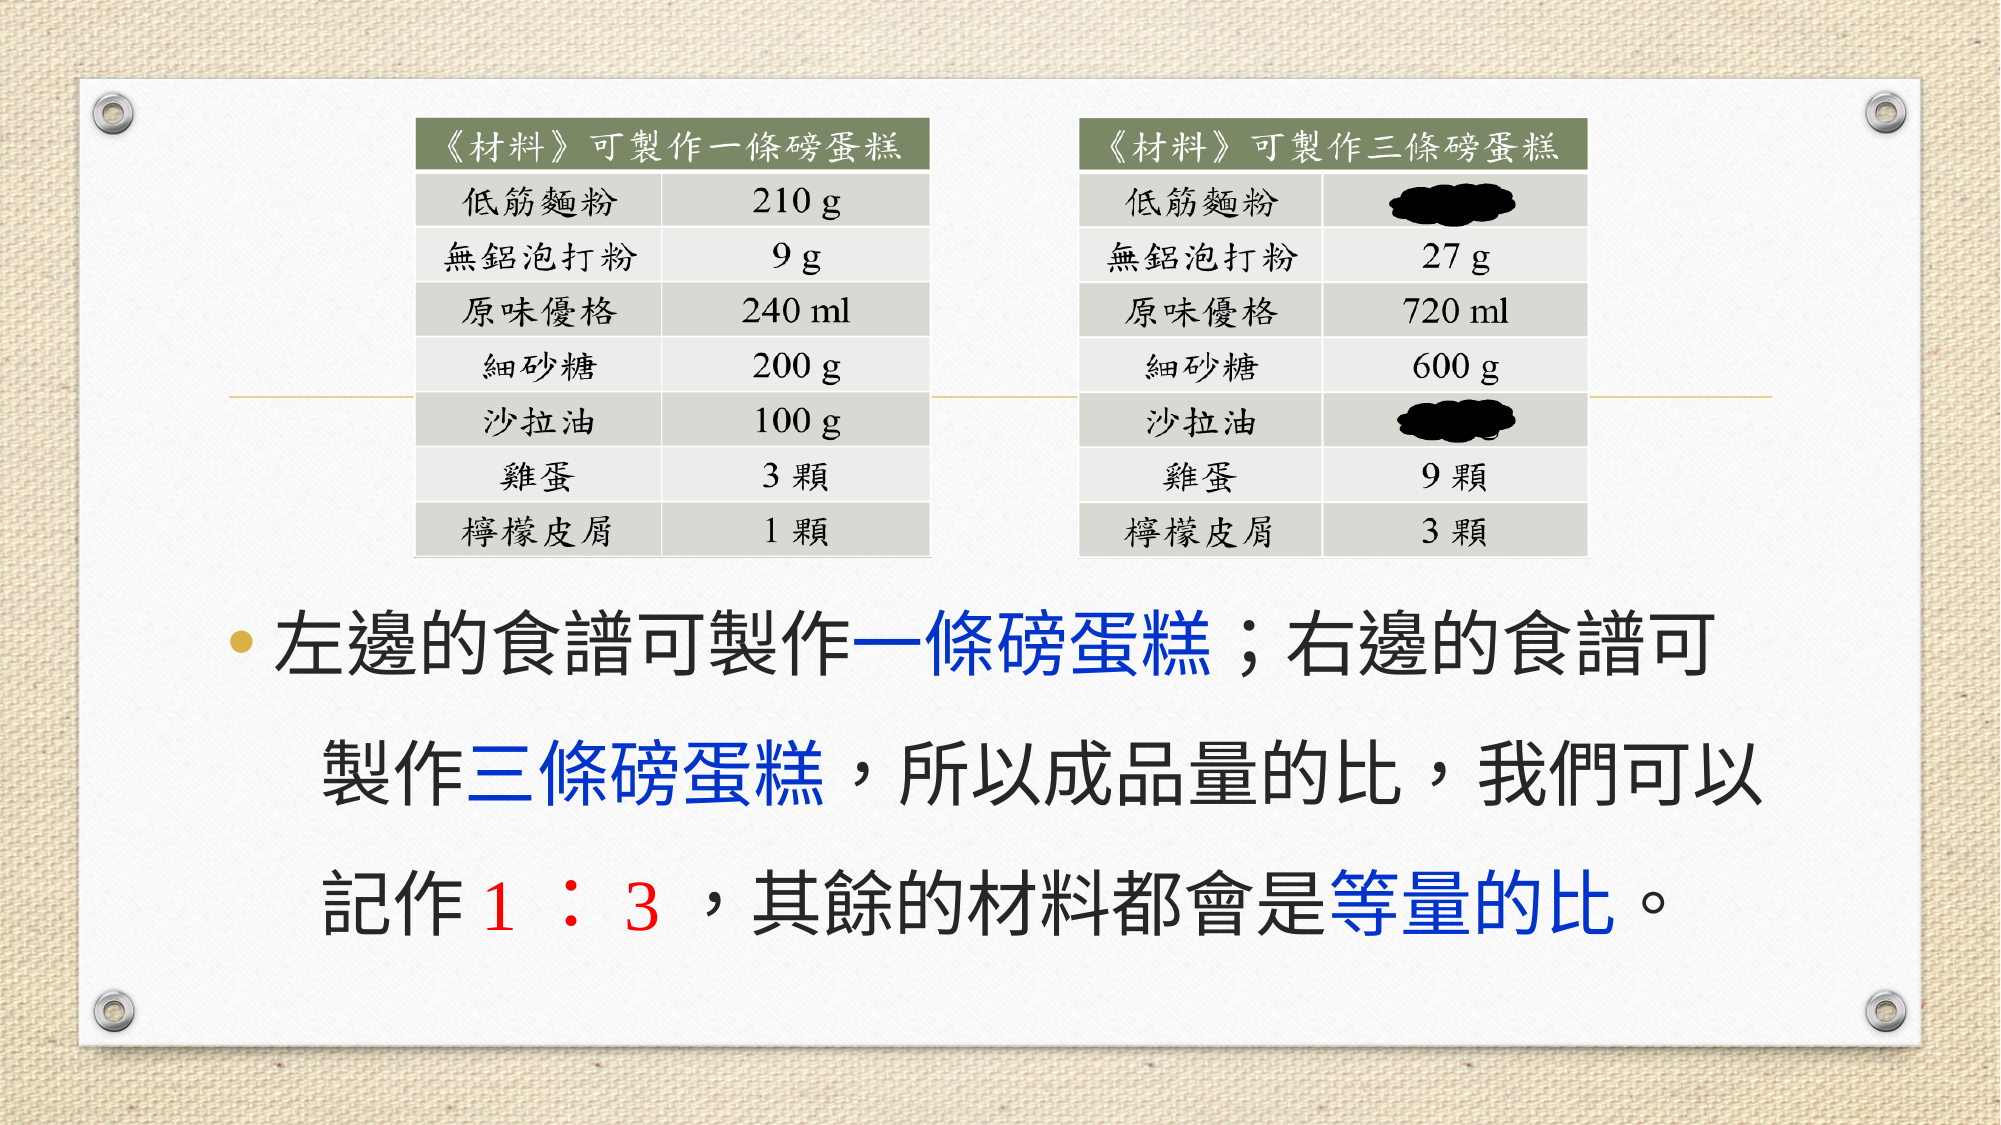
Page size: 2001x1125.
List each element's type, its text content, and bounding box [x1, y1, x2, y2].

picture [413, 111, 934, 547]
picture [1077, 111, 1592, 573]
list 左邊的食譜可製作一條磅蛋糕；右邊的食譜可製作三條磅蛋糕，所以成品量的比，我們可以記作1：3，其餘的材料都會是等量的比。 [212, 547, 1788, 964]
